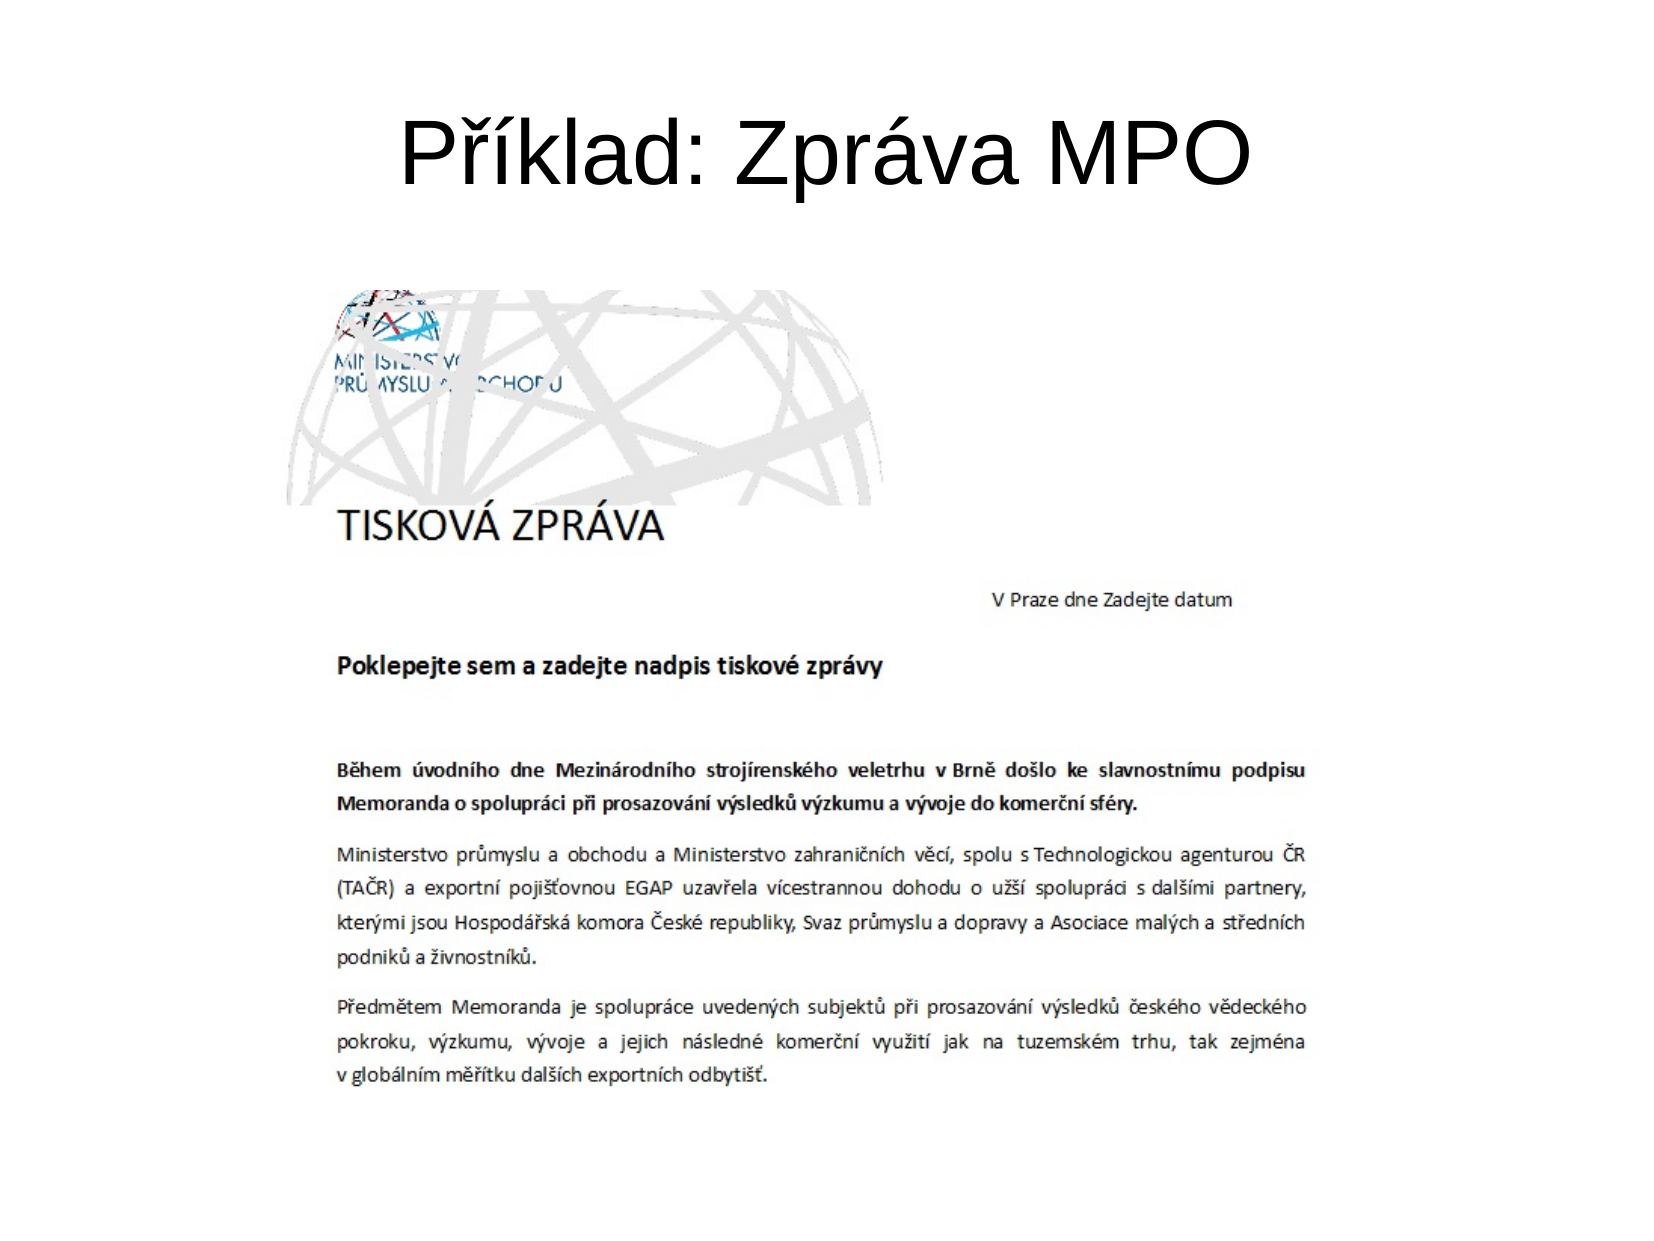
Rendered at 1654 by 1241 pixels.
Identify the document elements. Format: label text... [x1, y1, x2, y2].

title Příklad: Zpráva MPO [82, 49, 1571, 257]
picture [281, 290, 1372, 1109]
